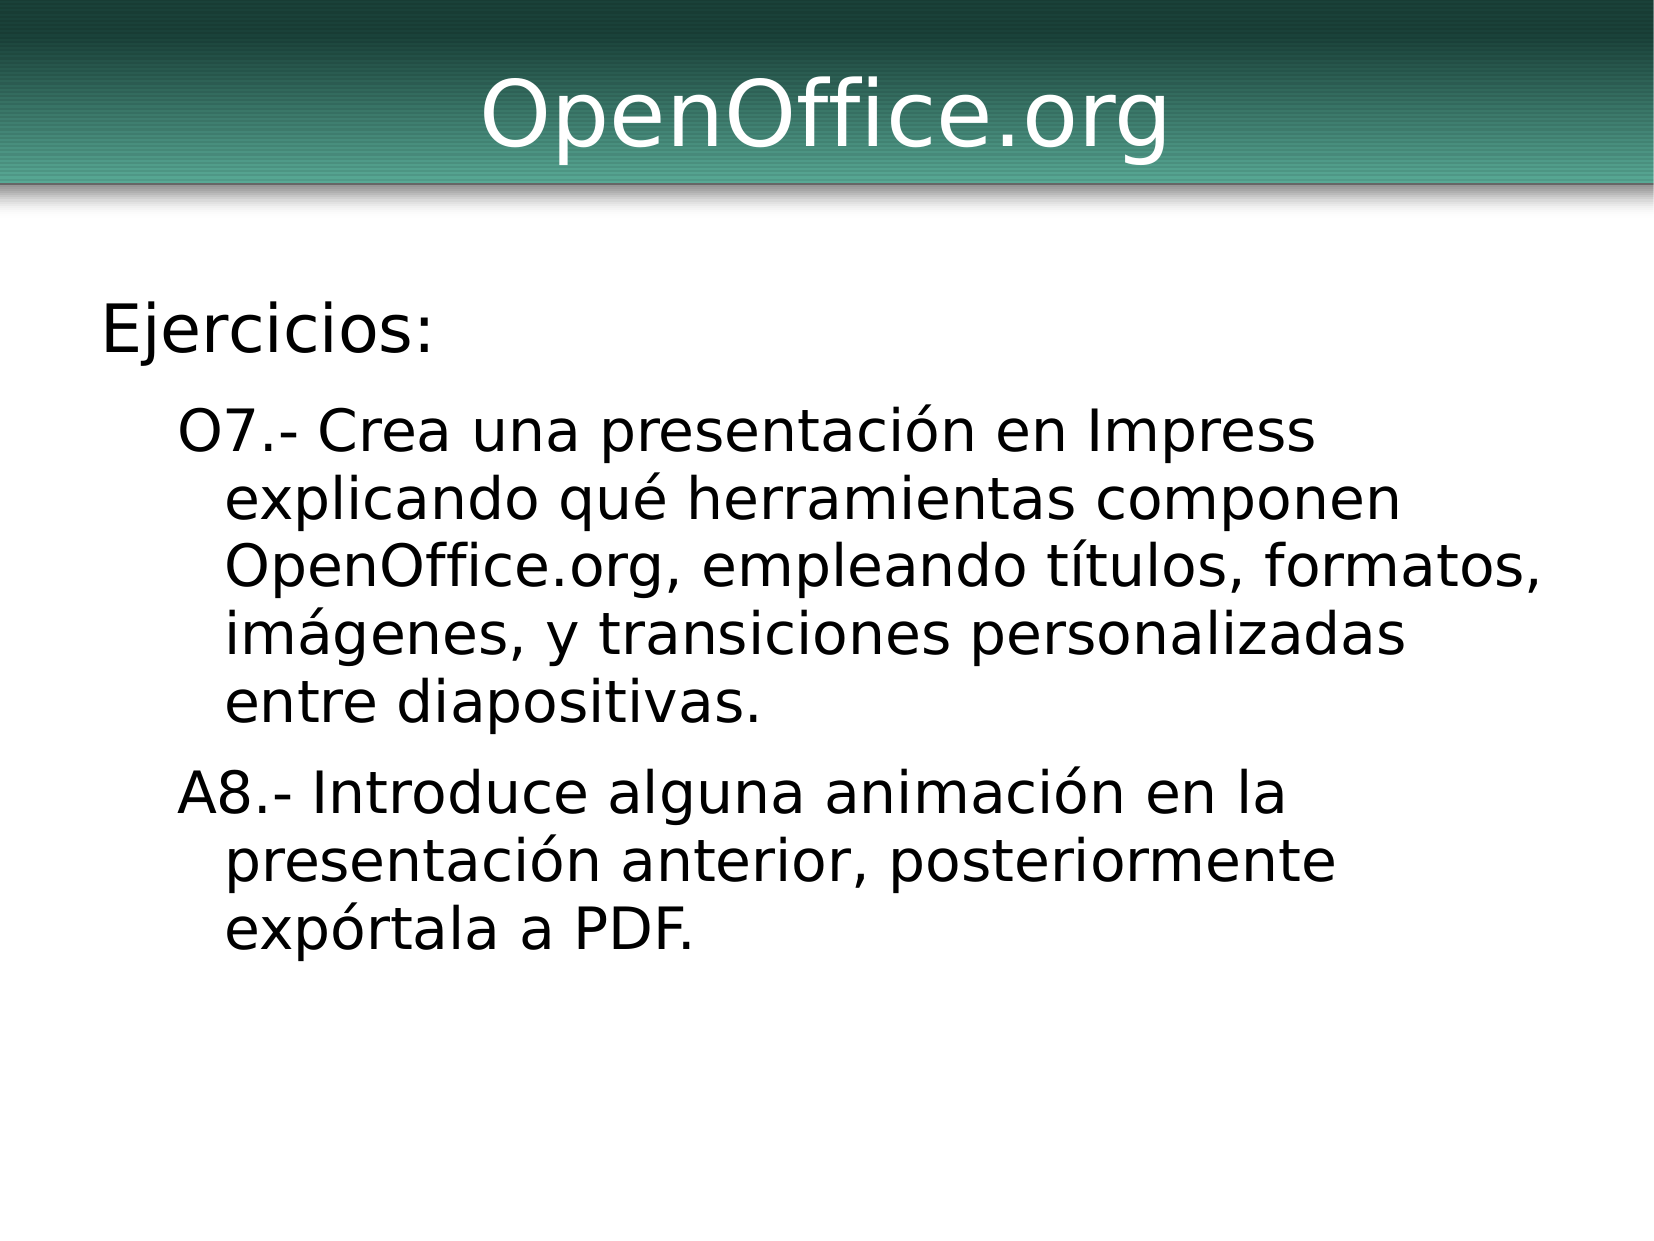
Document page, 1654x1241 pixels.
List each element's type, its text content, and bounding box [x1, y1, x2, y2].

list Ejercicios: O7.- Crea una presentación en Impress explicando qué herramientas componen OpenOffice.org, empleando títulos, formatos, imágenes, y transiciones personalizadas entre diapositivas. A8.- Introduce alguna animación en la presentación anterior, posteriormente expórtala a PDF. [82, 290, 1571, 1094]
title OpenOffice.org [82, 11, 1571, 219]
picture [0, 0, 1654, 225]
